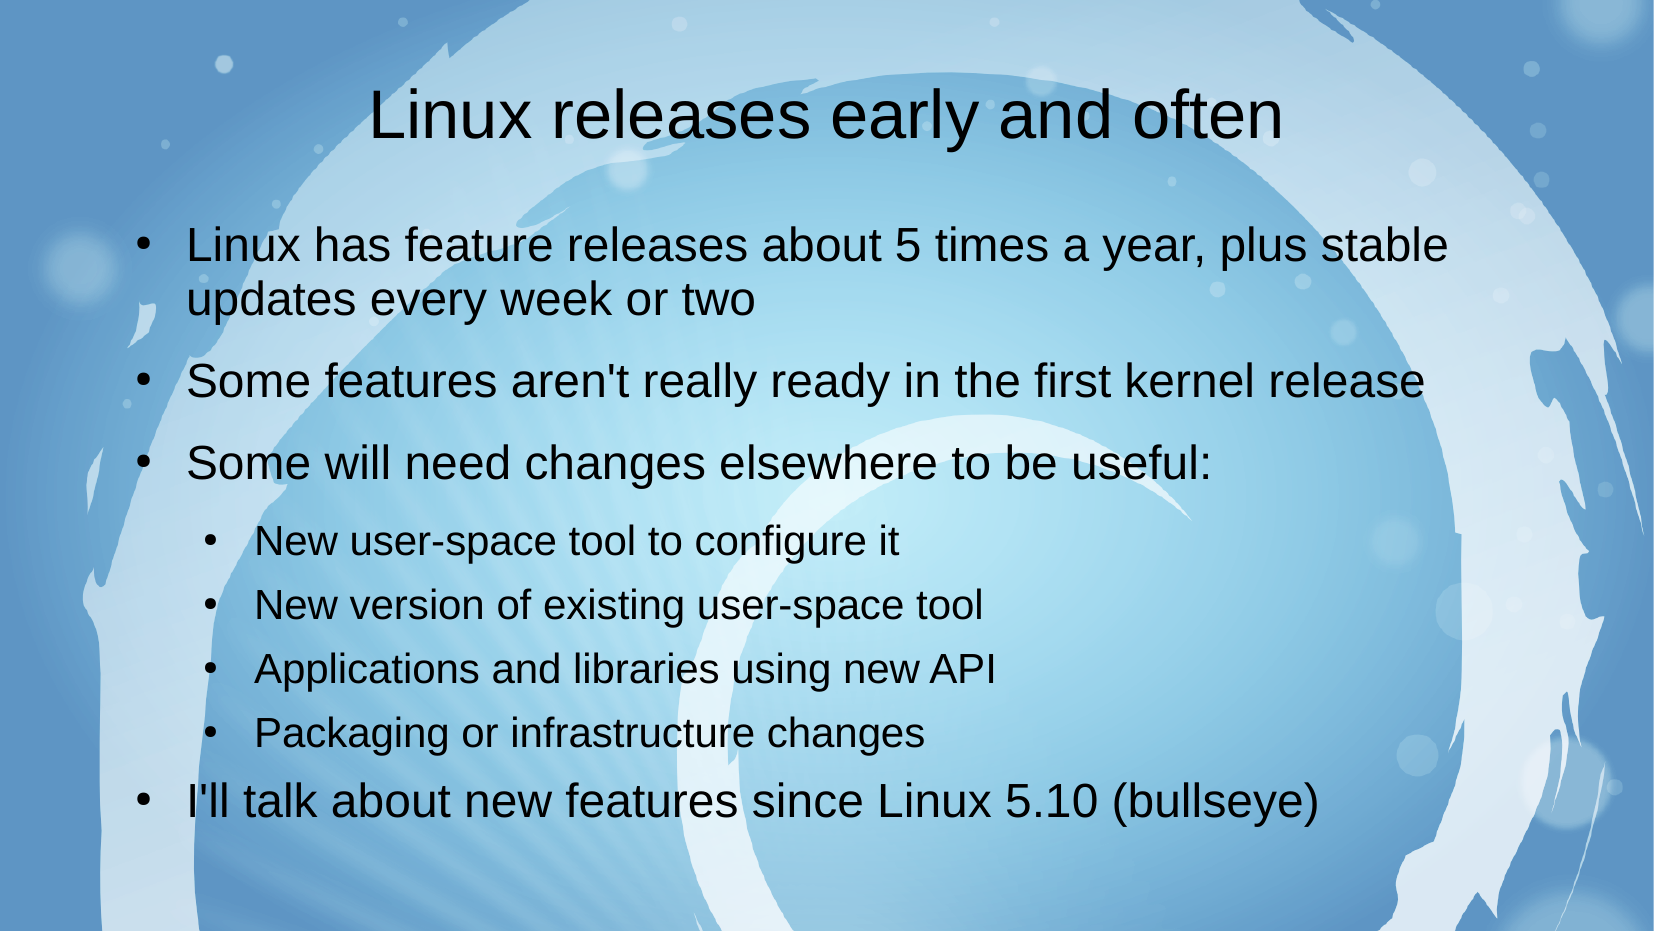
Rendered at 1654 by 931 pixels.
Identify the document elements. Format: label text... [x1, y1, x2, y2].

list Linux has feature releases about 5 times a year, plus stable updates every week or two Some features aren't really ready in the first kernel release Some will need changes elsewhere to be useful: New user-space tool to configure it New version of existing user-space tool Applications and libraries using new API Packaging or infrastructure changes I'll talk about new features since Linux 5.10 (bullseye) [118, 217, 1536, 832]
picture [0, 0, 1654, 931]
title Linux releases early and often [118, 37, 1536, 193]
